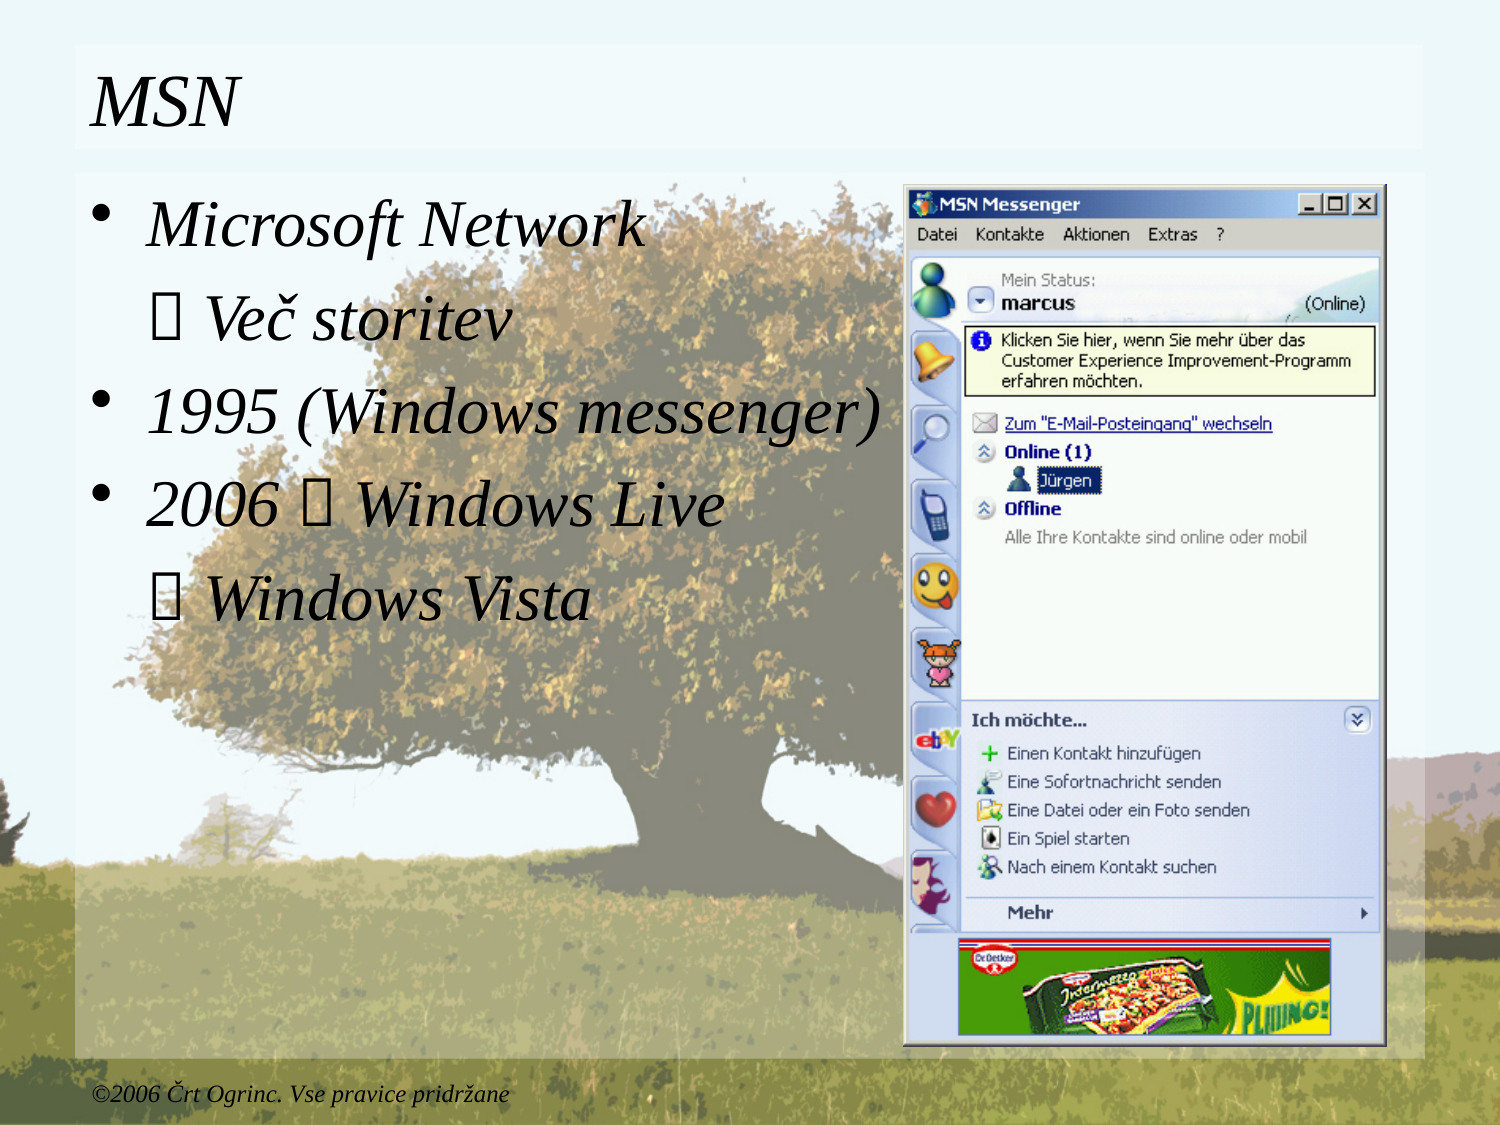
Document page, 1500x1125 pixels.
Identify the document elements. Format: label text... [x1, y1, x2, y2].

picture [0, 0, 1500, 1125]
title MSN [75, 45, 1424, 149]
list Microsoft Network  Več storitev 1995 (Windows messenger) 2006  Windows Live  Windows Vista [75, 172, 1425, 1059]
